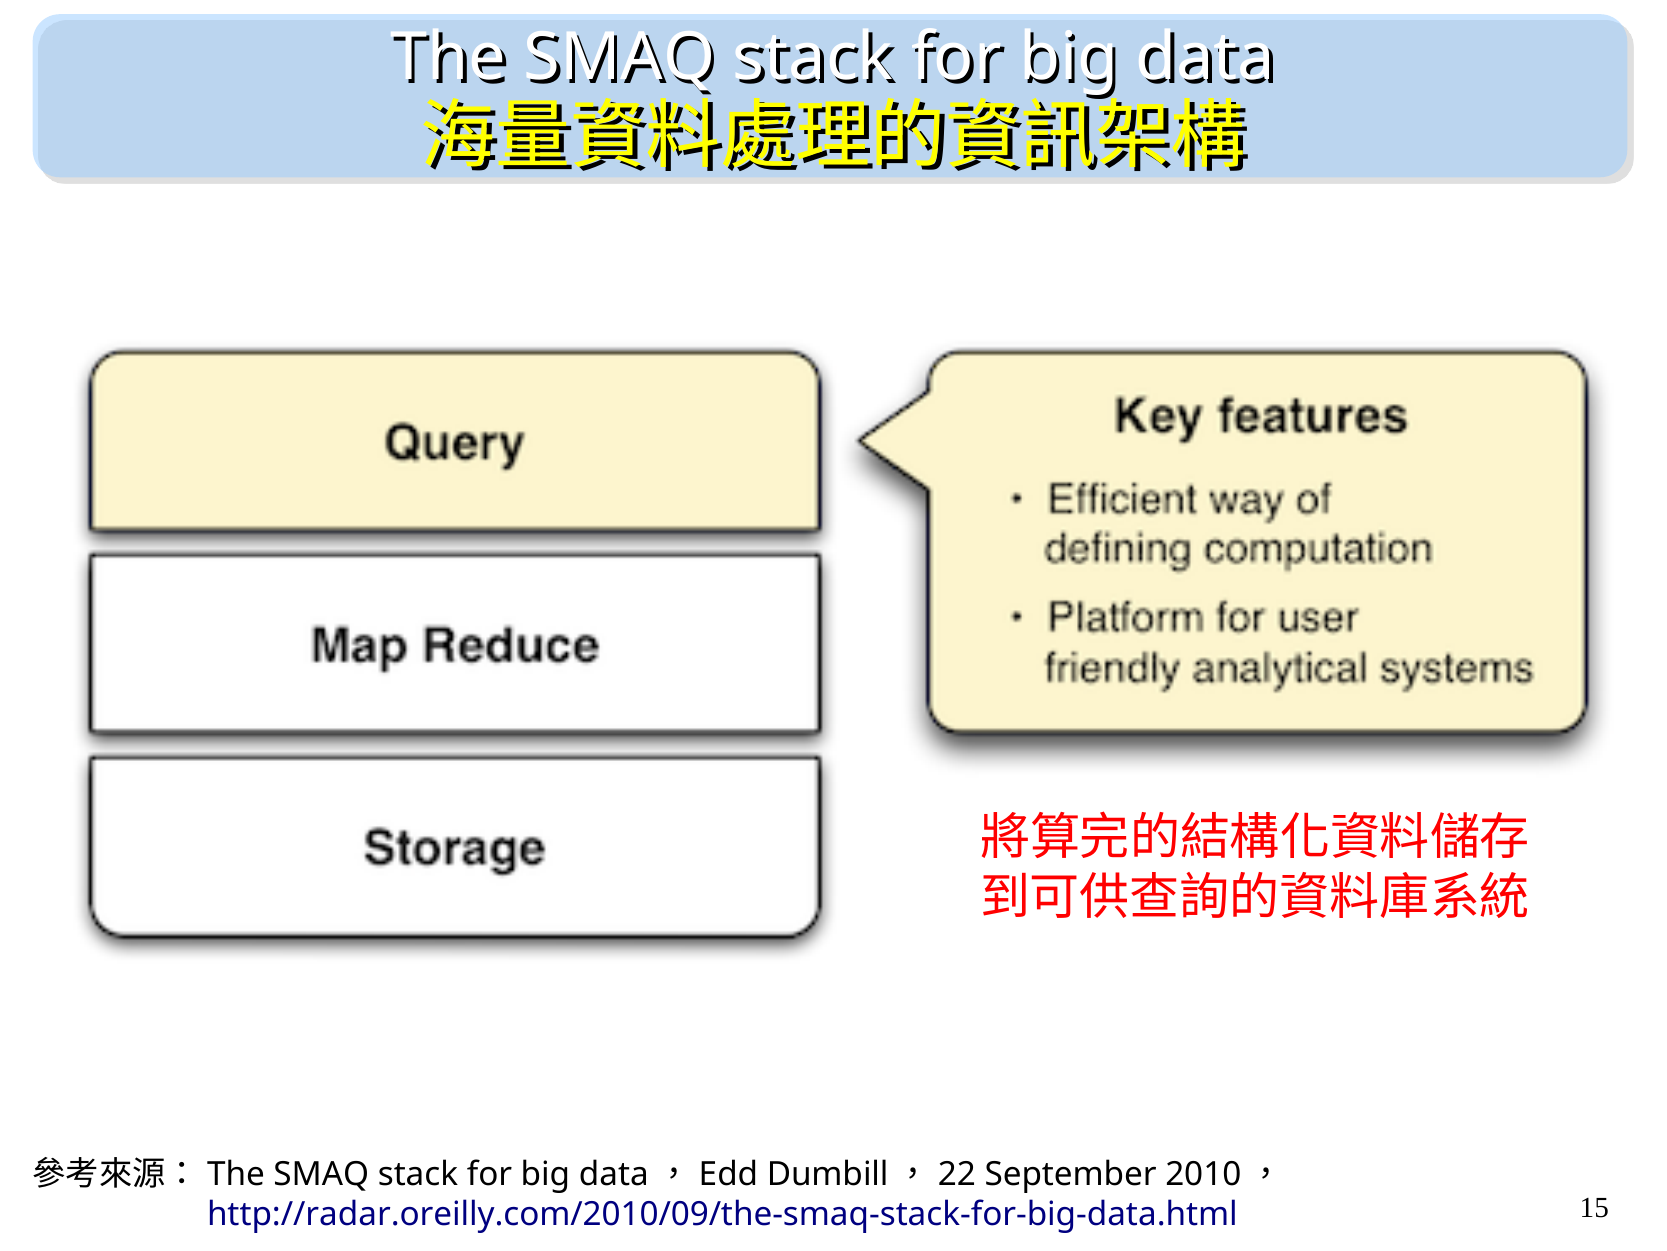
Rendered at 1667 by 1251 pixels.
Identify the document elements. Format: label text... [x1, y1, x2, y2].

text_box 參考來源：The SMAQ stack for big data，Edd Dumbill，22 September 2010， http://radar.oreilly.com/2010/09/the-smaq-stack-for-big-data.html [18, 1145, 1596, 1240]
text_box 將算完的結構化資料儲存到可供查詢的資料庫系統 [944, 797, 1565, 933]
title The SMAQ stack for big data 海量資料處理的資訊架構 [125, 19, 1542, 178]
text_box [32, 14, 1628, 178]
picture [29, 295, 1657, 1004]
